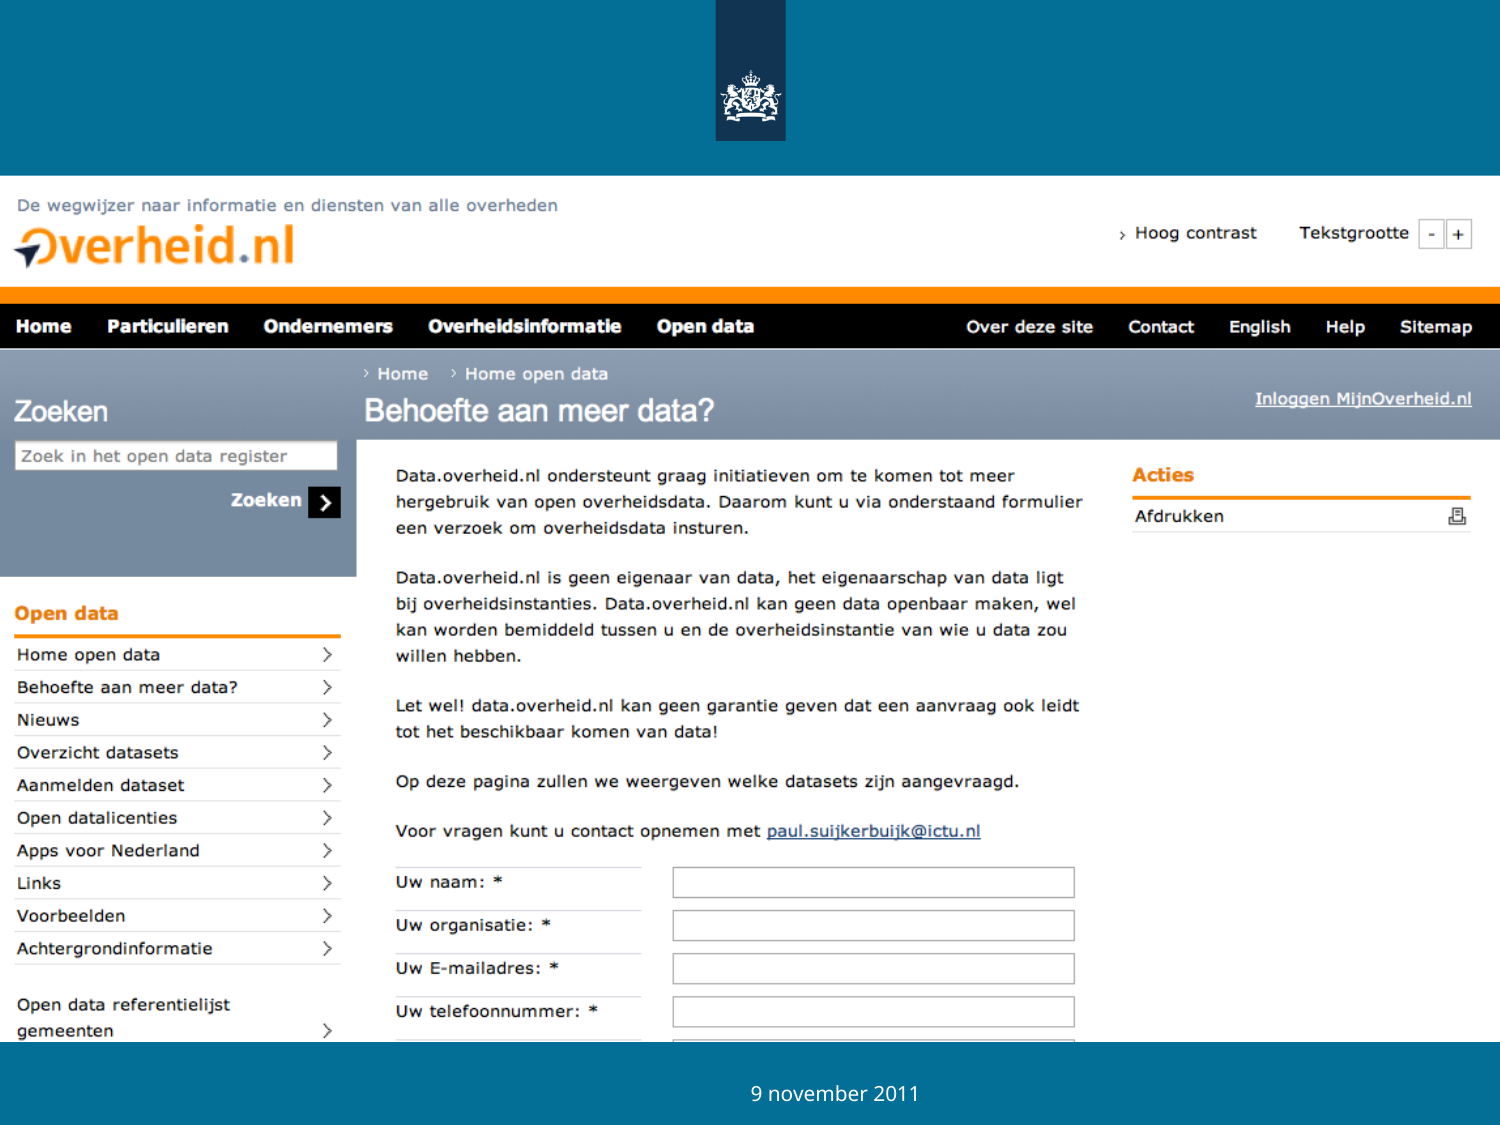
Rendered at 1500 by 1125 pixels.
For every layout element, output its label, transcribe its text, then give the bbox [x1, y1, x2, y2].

picture [0, 176, 1500, 1041]
picture [717, 0, 785, 140]
text_box 9 november 2011 [735, 1072, 1418, 1125]
